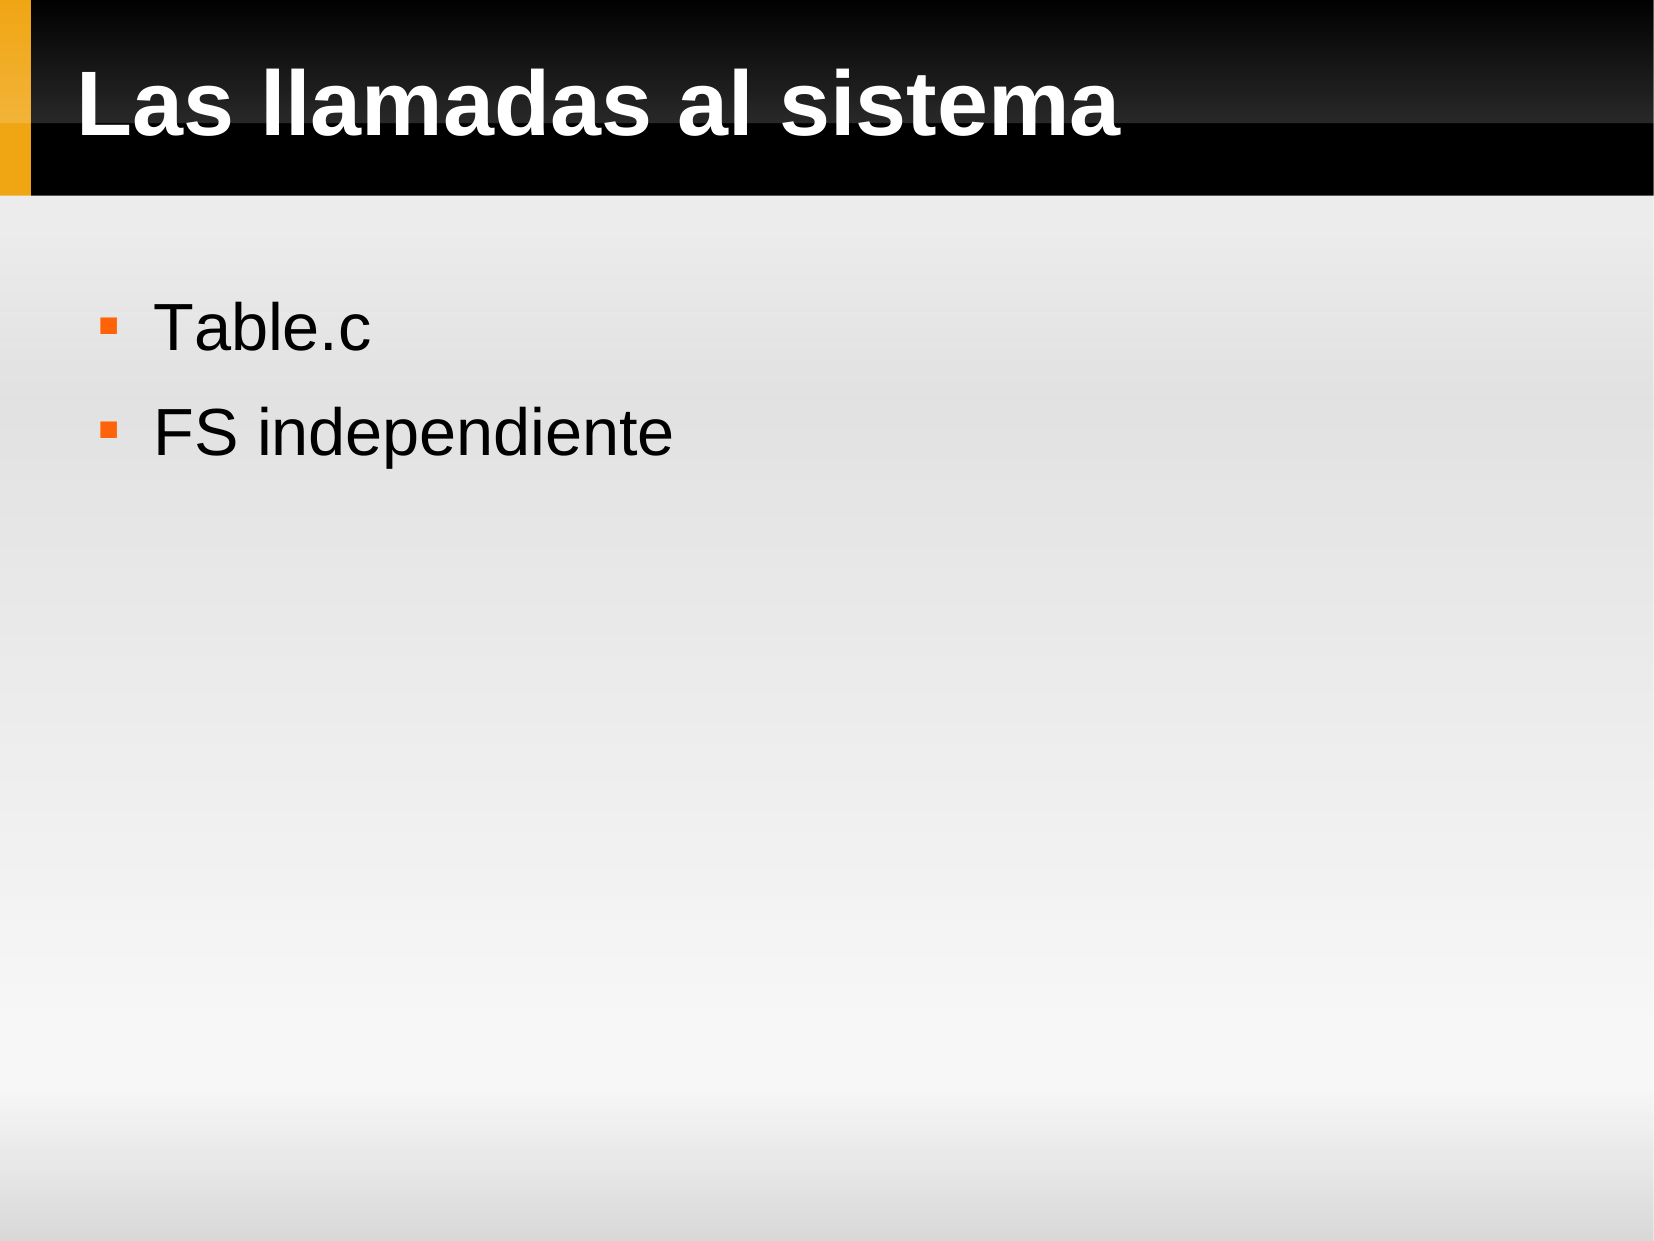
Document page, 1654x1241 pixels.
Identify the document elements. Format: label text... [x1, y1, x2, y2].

title Las llamadas al sistema [76, 7, 1565, 200]
list Table.c FS independiente [82, 290, 1571, 1094]
picture [0, 0, 1654, 1241]
